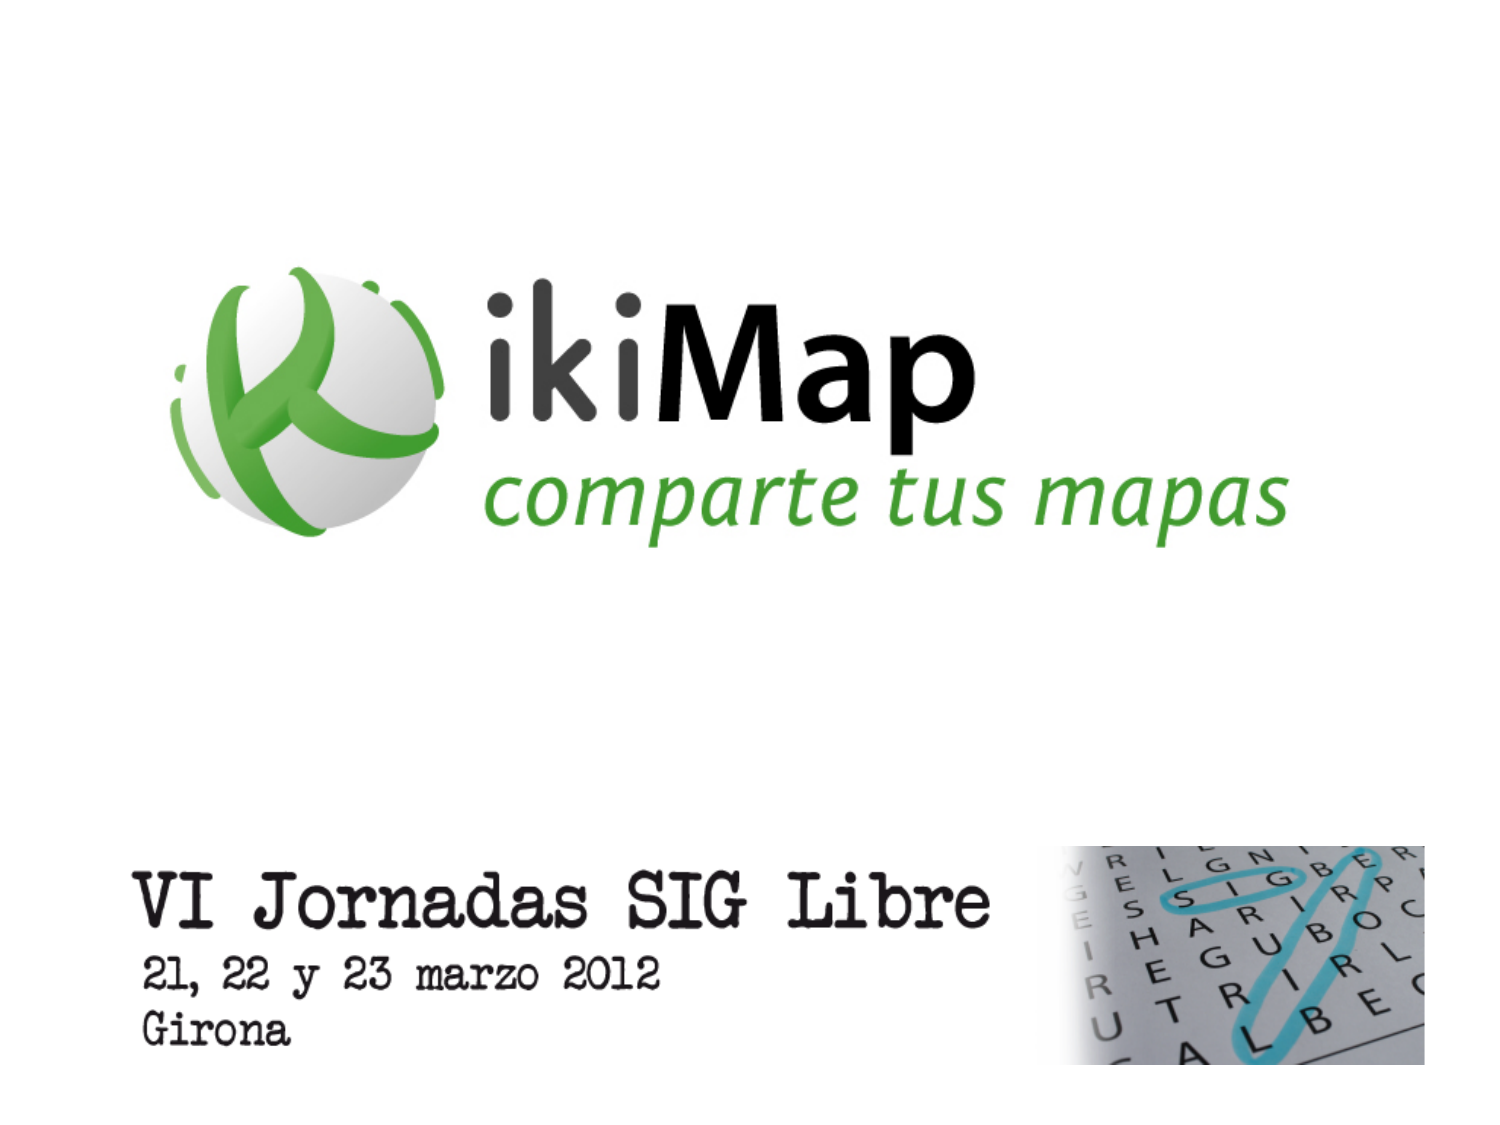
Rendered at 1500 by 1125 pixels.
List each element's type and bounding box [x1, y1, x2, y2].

picture [152, 257, 1334, 551]
picture [41, 846, 1499, 1065]
